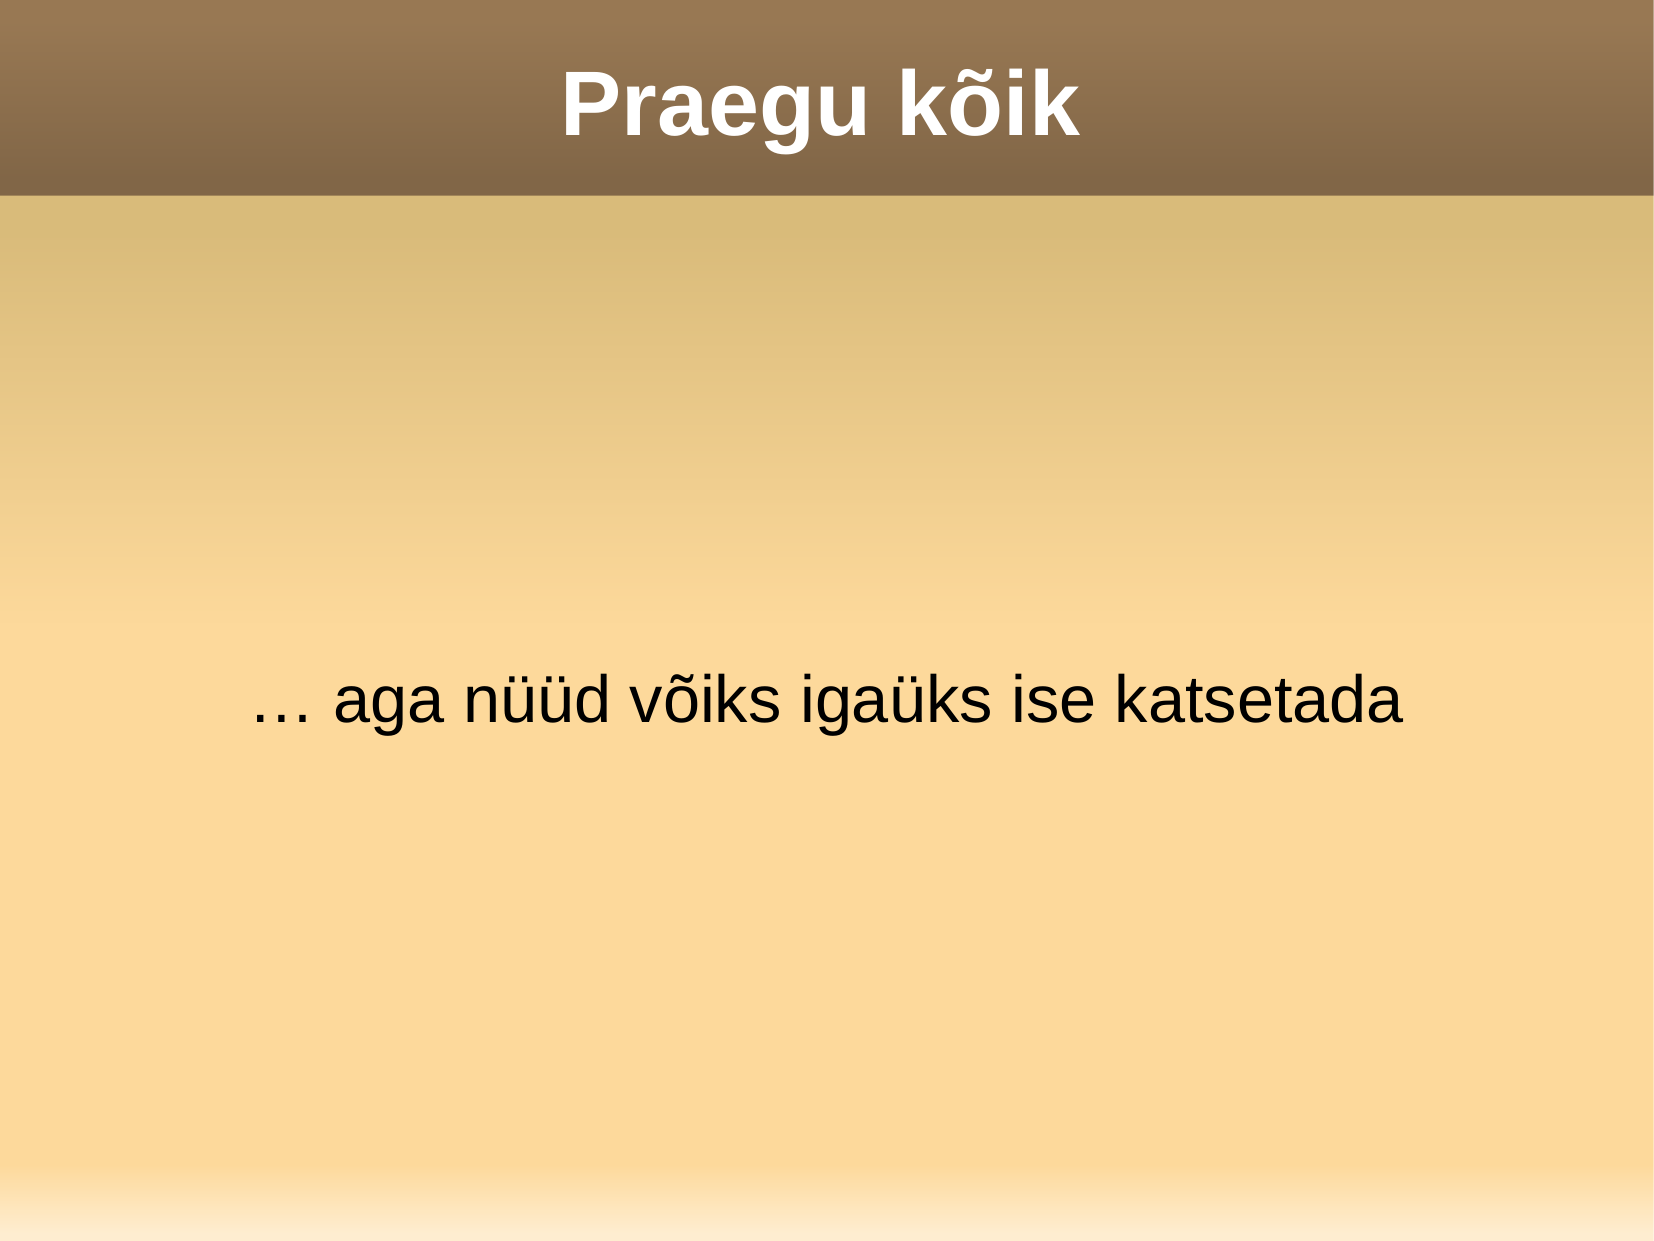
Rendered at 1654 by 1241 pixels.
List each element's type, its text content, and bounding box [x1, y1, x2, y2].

subtitle … aga nüüd võiks igaüks ise katsetada [82, 297, 1571, 1102]
title Praegu kõik [76, 0, 1565, 208]
picture [0, 0, 1654, 1241]
